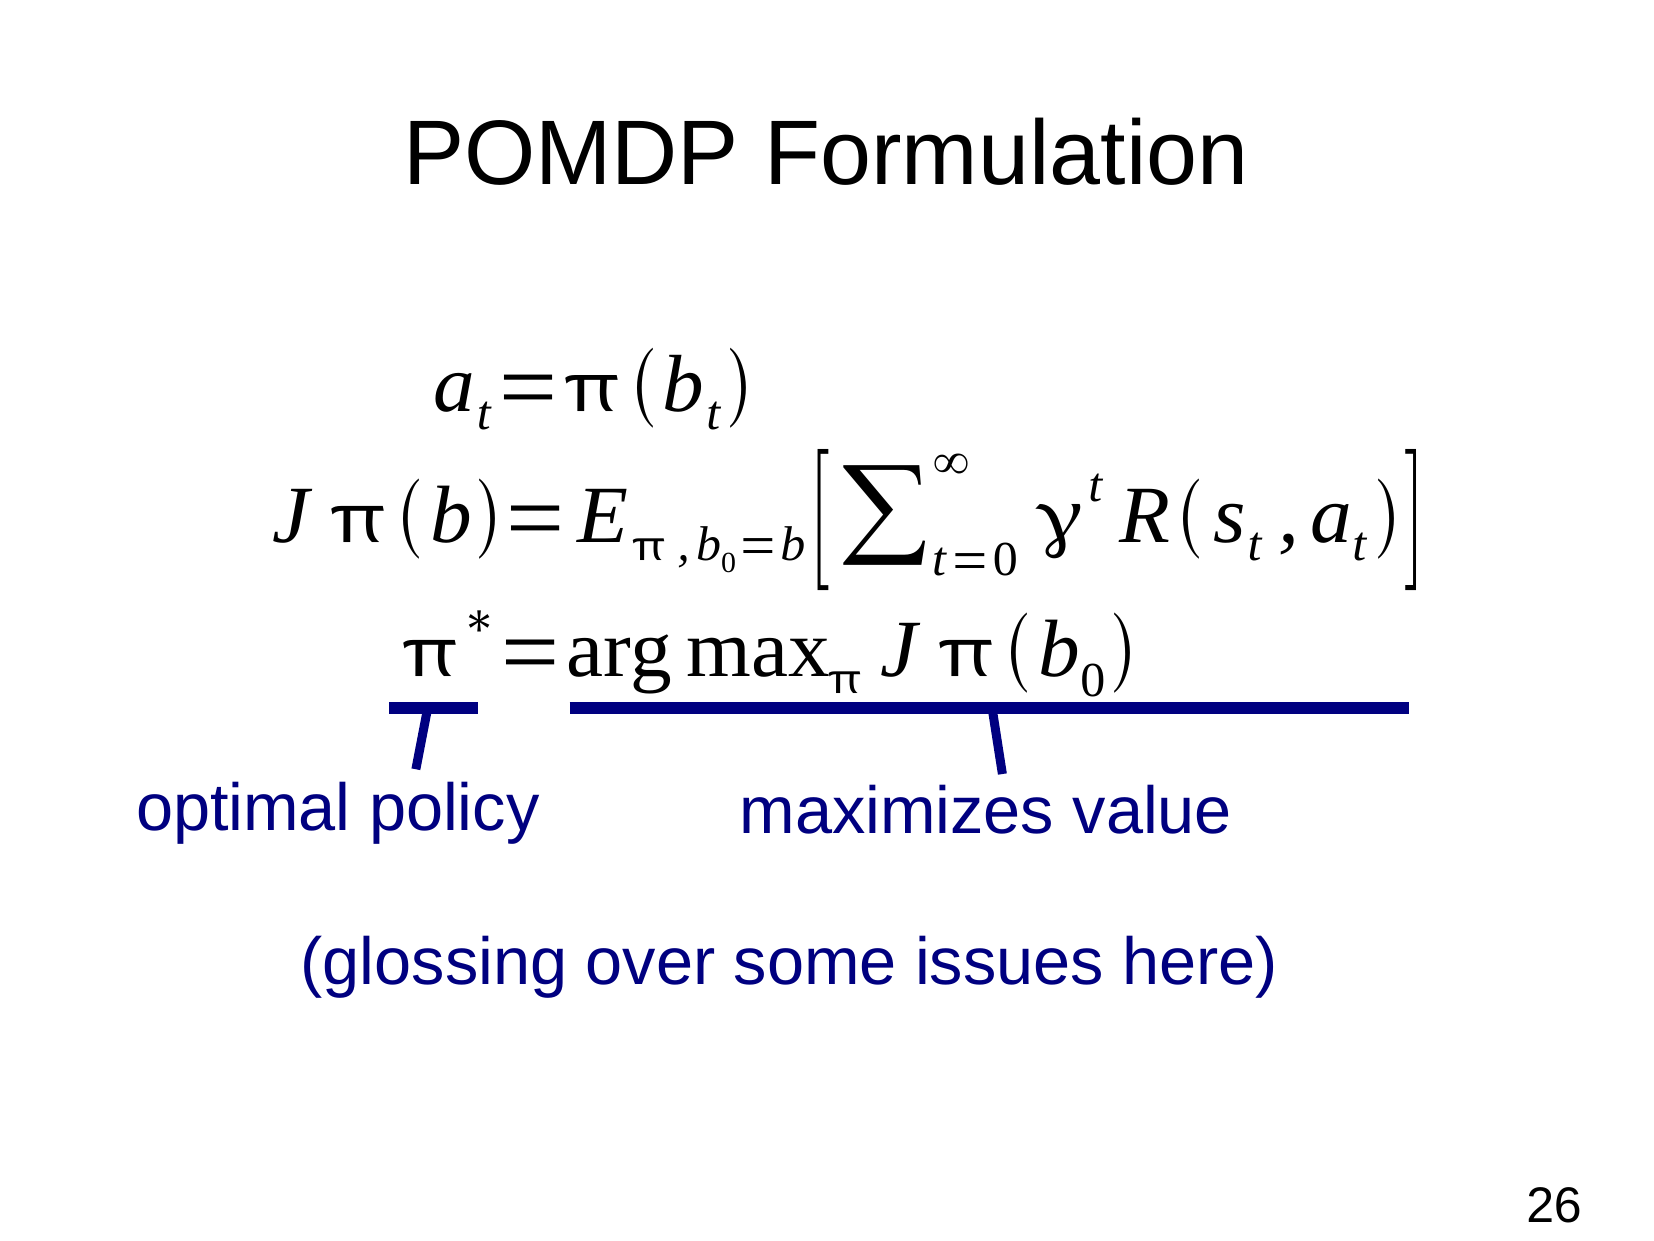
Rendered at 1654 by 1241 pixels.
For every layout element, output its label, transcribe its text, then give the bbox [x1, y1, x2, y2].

title POMDP Formulation [82, 56, 1571, 250]
chart [425, 338, 760, 441]
chart [260, 444, 1428, 707]
text_box maximizes value [724, 765, 1249, 856]
text_box optimal policy [121, 762, 557, 853]
text_box (glossing over some issues here) [285, 916, 1297, 1007]
